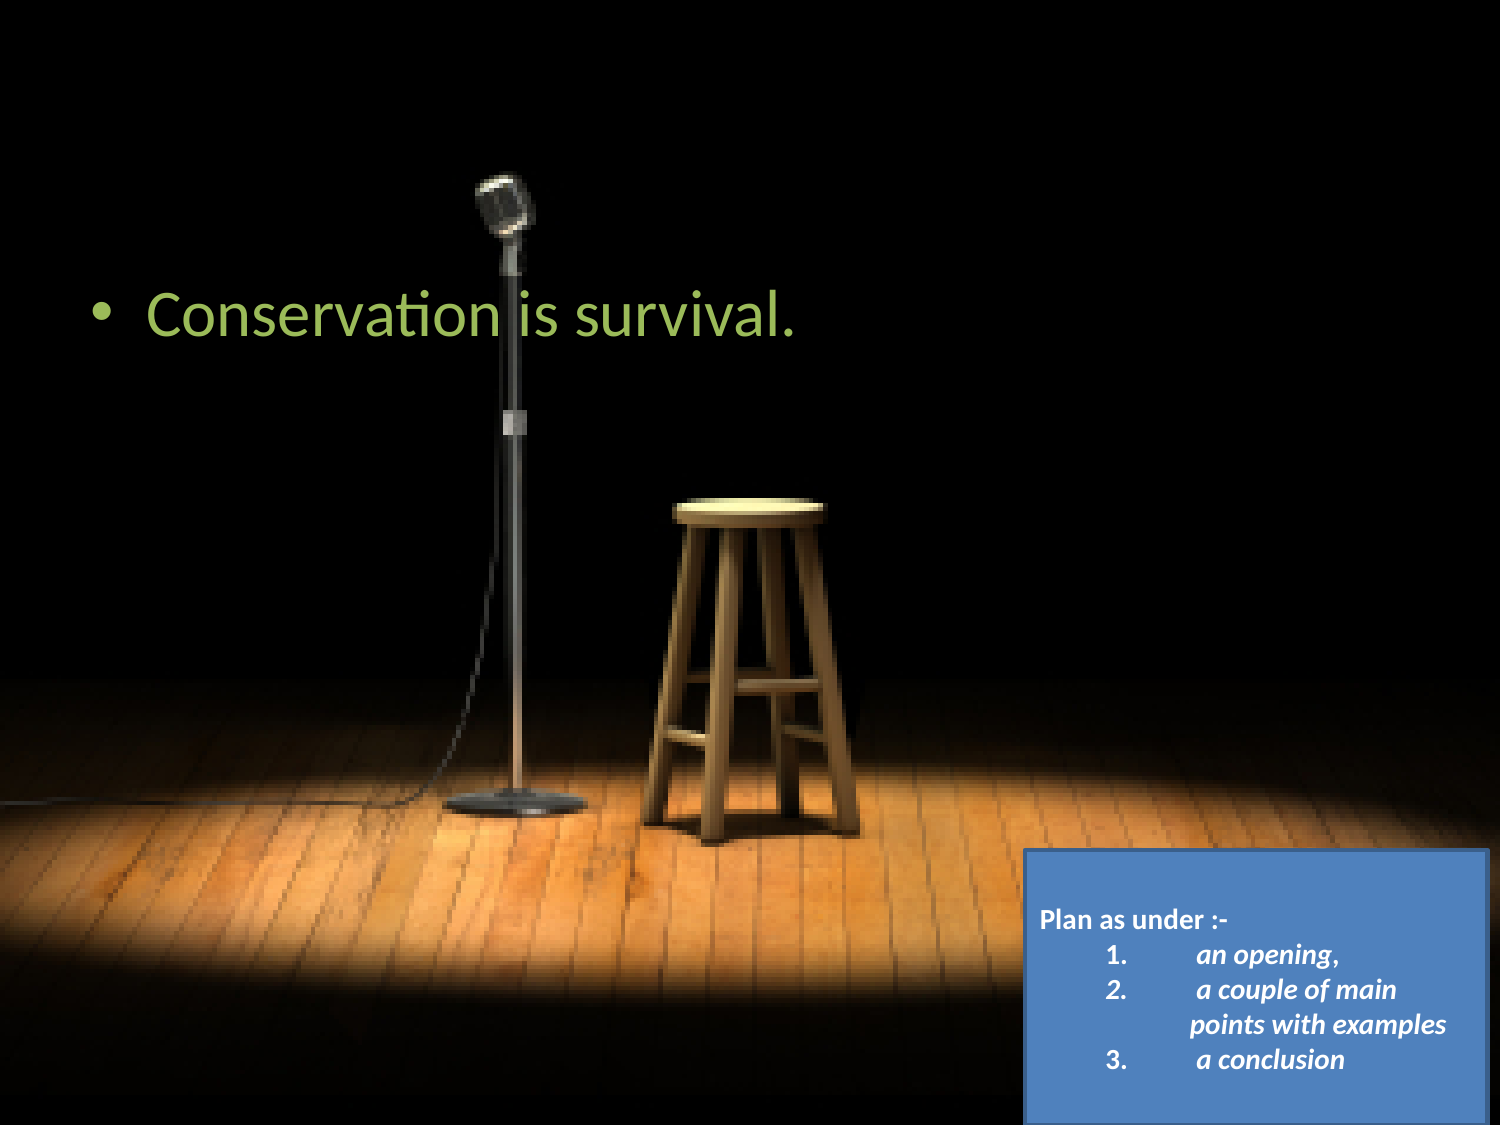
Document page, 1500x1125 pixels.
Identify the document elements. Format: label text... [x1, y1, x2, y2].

title 3 [75, 45, 1425, 233]
text_box Plan as under :- an opening, a couple of main points with examples a conclusion [1024, 849, 1488, 1125]
list Conservation is survival. [75, 262, 1425, 1005]
picture [0, 0, 1500, 1125]
